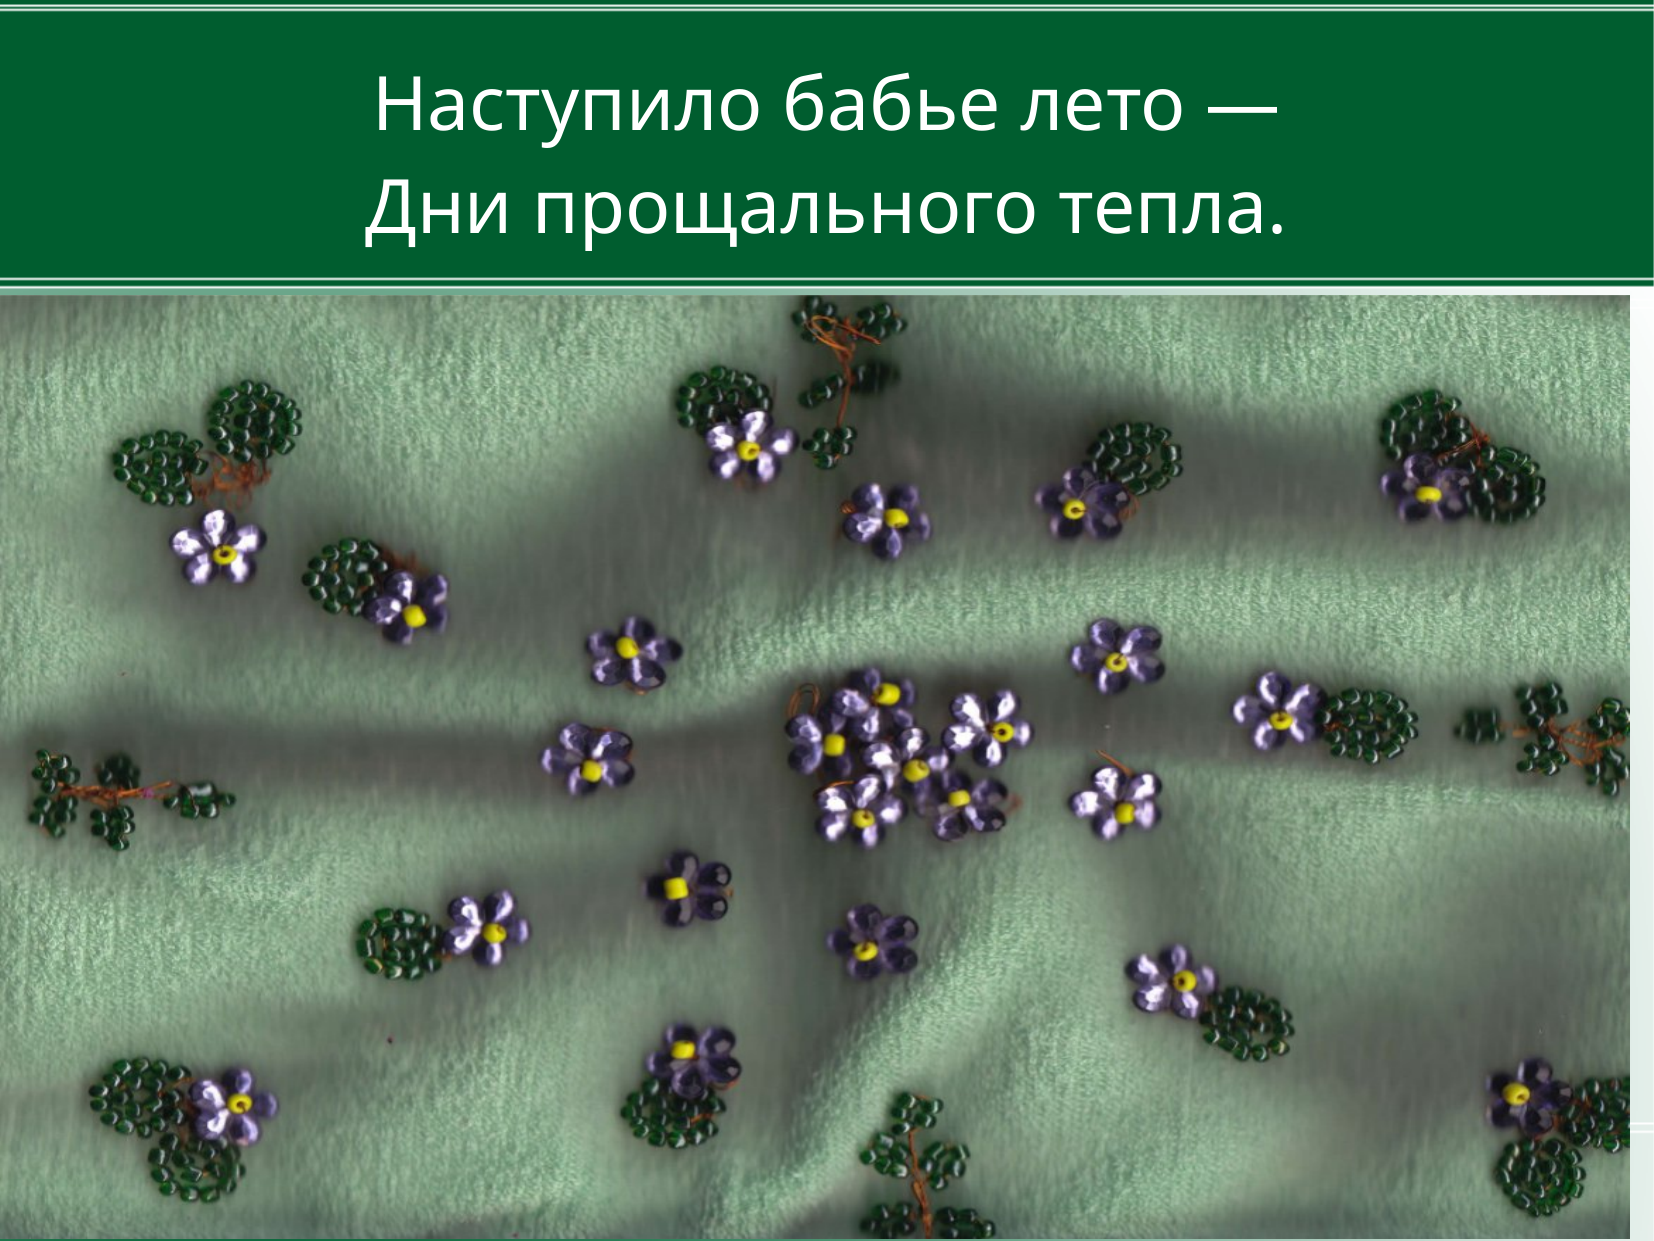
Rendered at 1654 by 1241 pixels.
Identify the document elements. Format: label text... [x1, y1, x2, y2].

picture [0, 0, 1654, 1241]
title Наступило бабье лето — Дни прощального тепла. [82, 49, 1571, 257]
